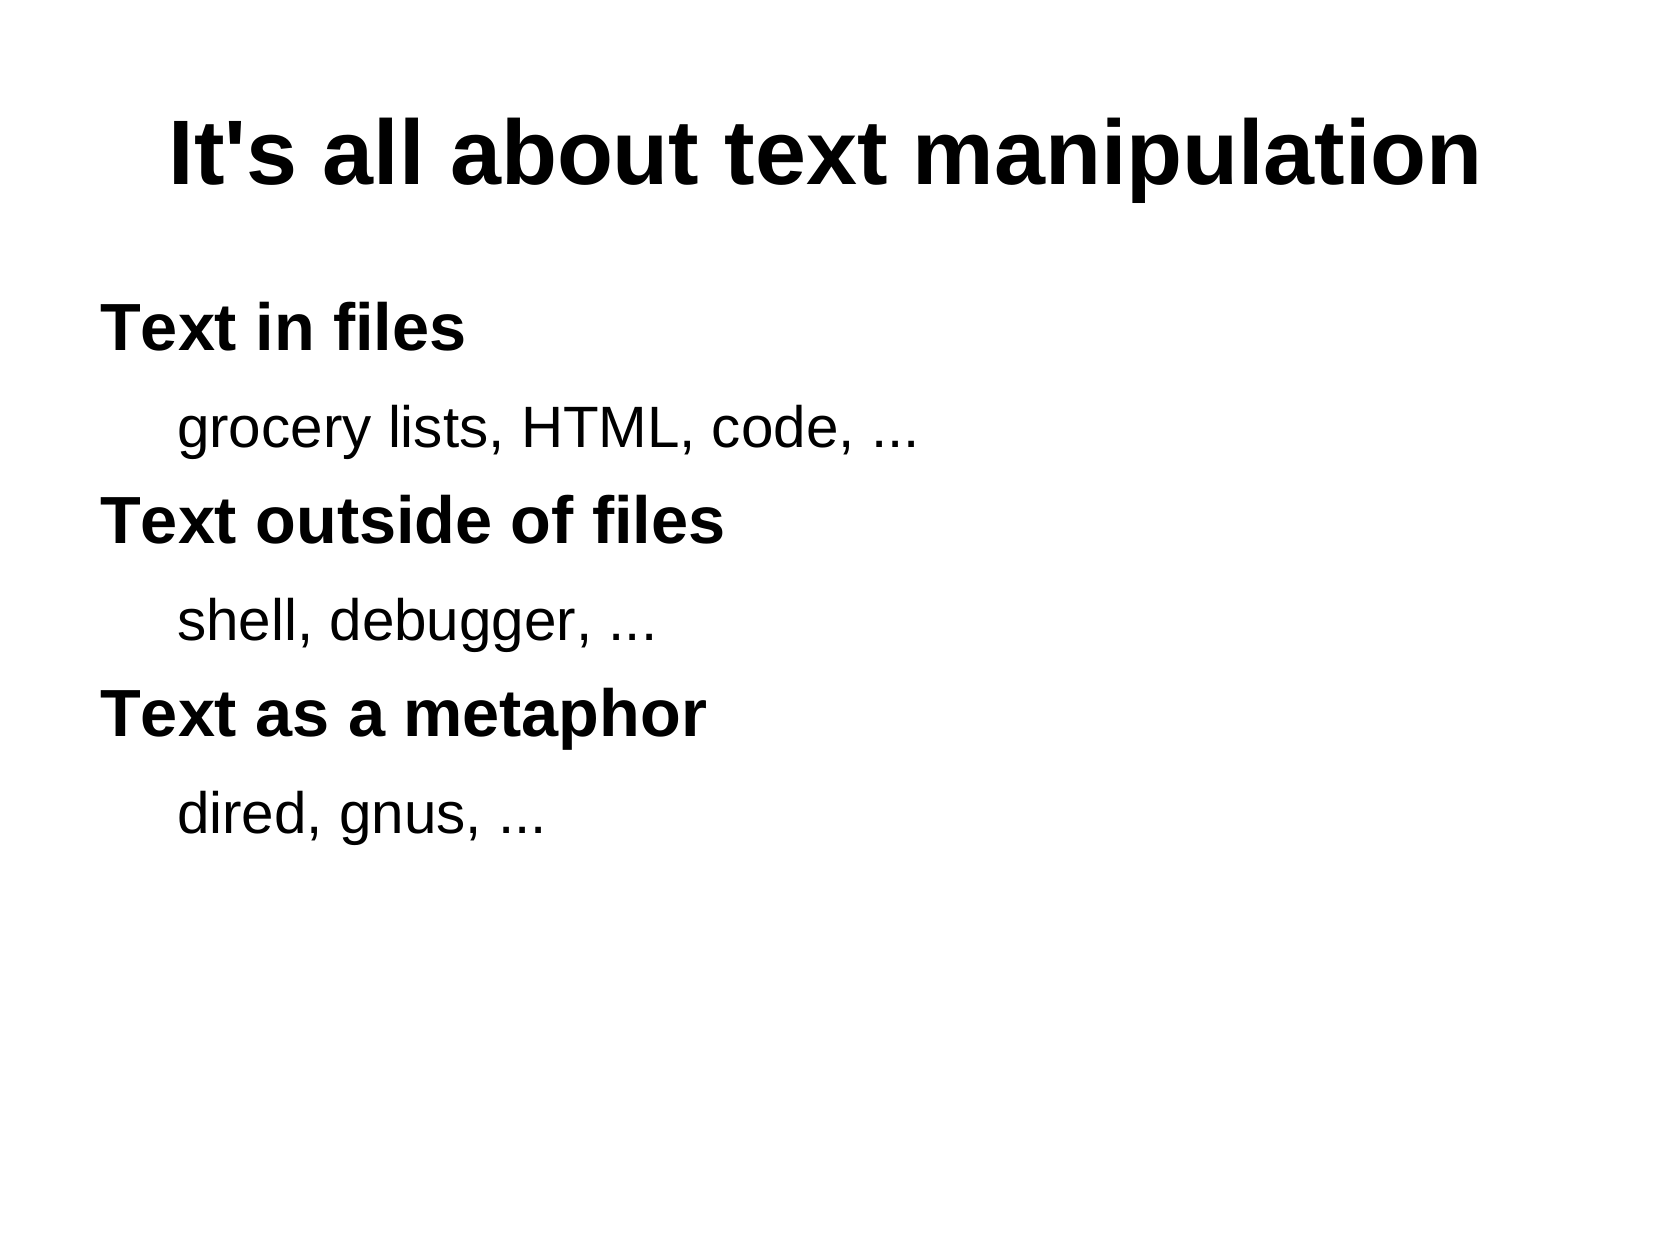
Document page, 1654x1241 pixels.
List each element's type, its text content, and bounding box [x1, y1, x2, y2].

title It's all about text manipulation [82, 49, 1571, 257]
list Text in files grocery lists, HTML, code, ... Text outside of files shell, debugger, ... Text as a metaphor dired, gnus, ... [82, 290, 1571, 1094]
